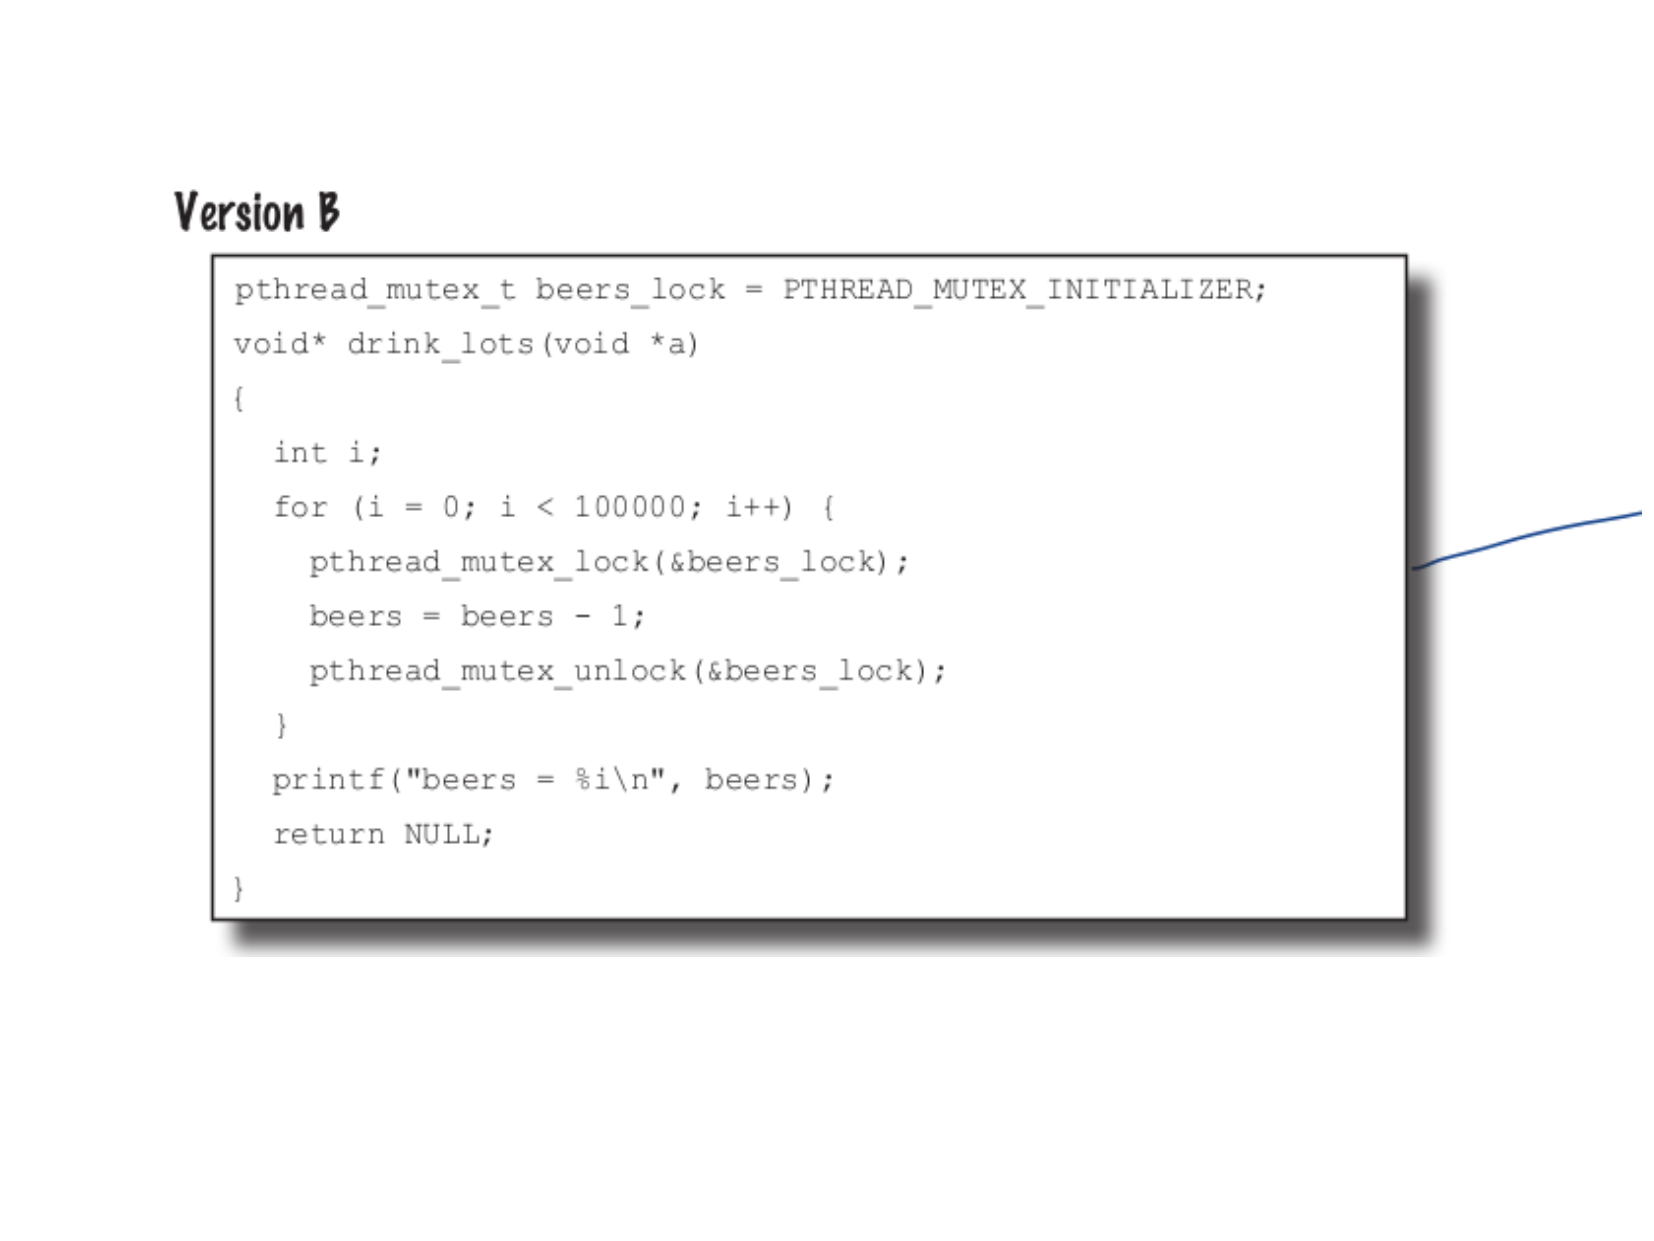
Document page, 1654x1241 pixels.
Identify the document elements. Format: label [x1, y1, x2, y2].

picture [153, 165, 1642, 957]
